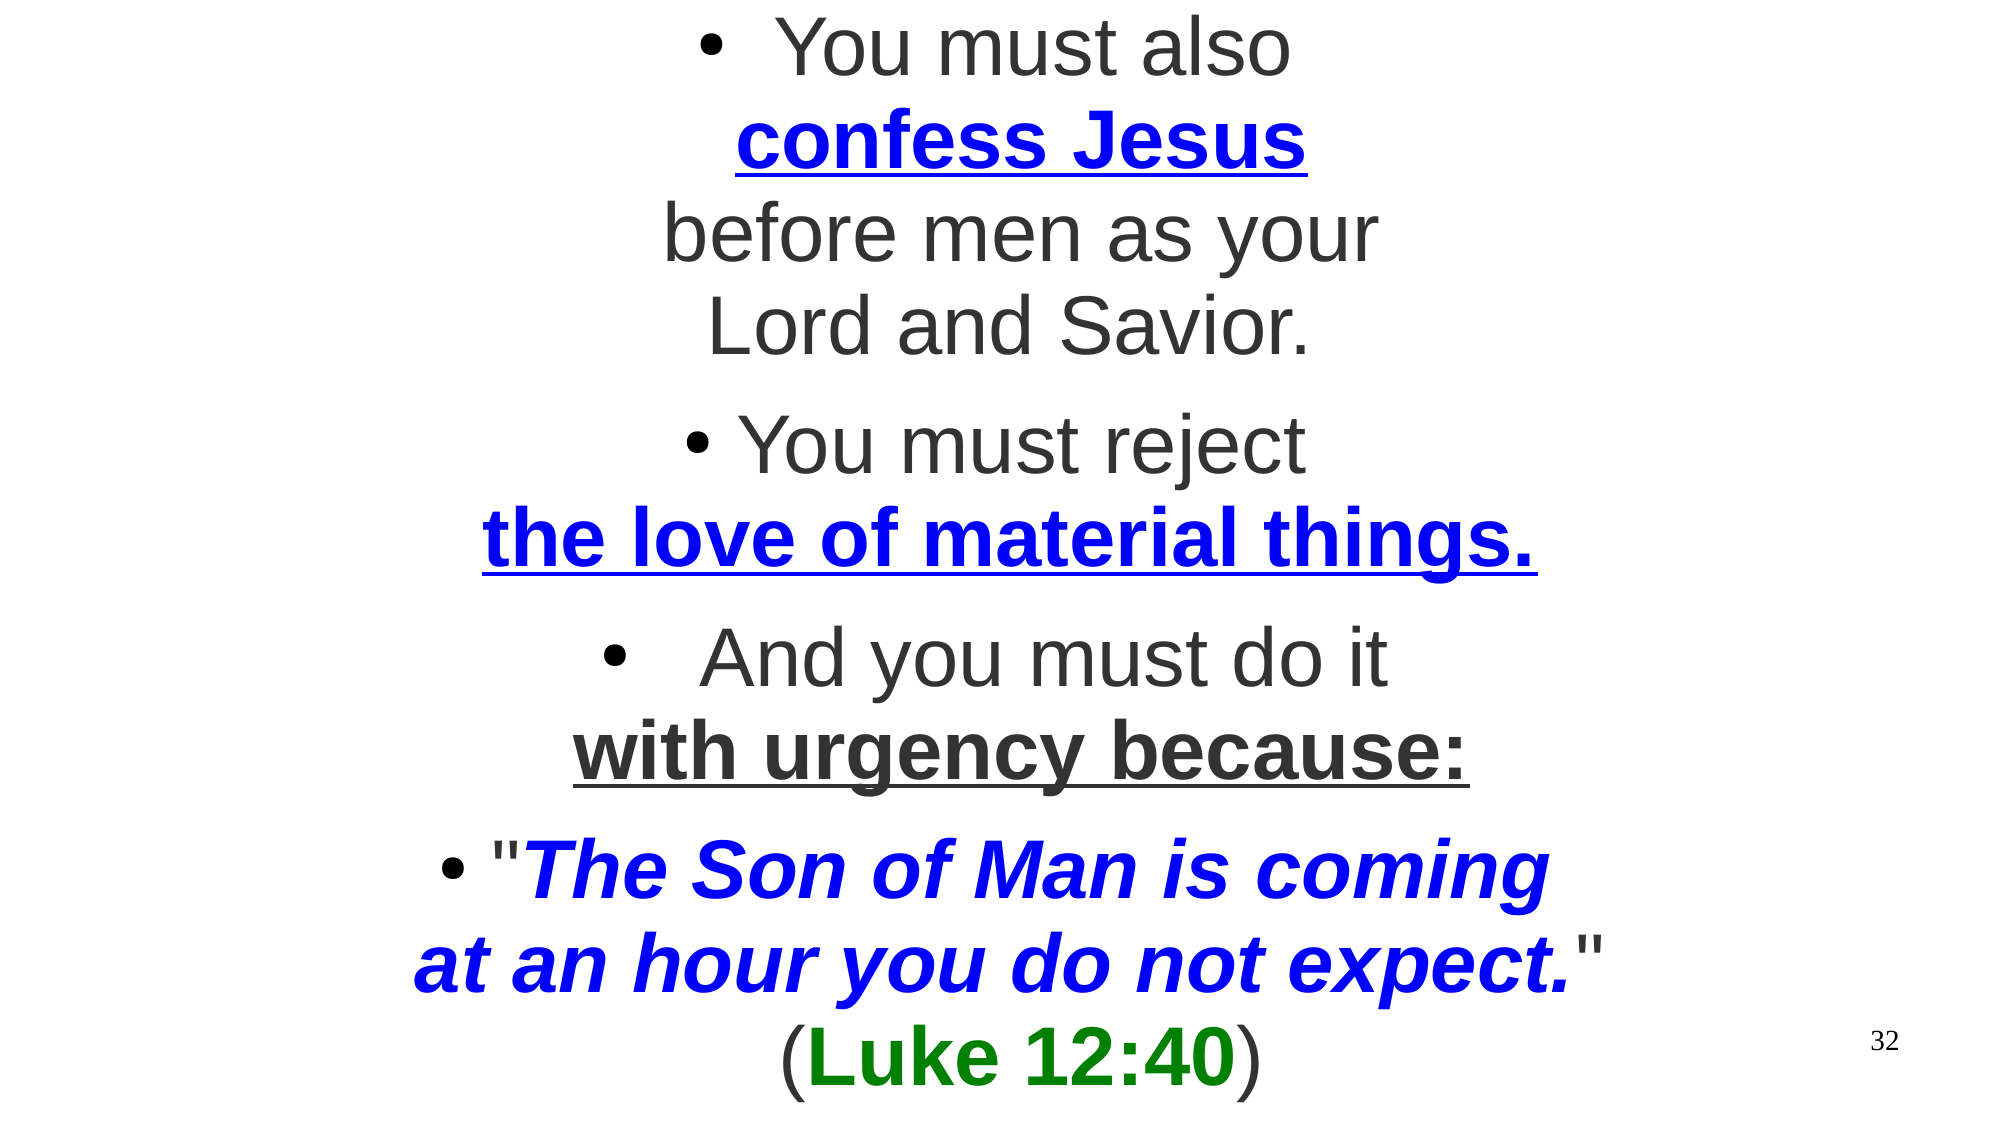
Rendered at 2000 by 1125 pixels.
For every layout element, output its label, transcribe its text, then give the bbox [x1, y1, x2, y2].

list You must also confess Jesus before men as your Lord and Savior. You must reject the love of material things. And you must do it with urgency because: "The Son of Man is coming at an hour you do not expect." (Luke 12:40) [0, 0, 1996, 1123]
